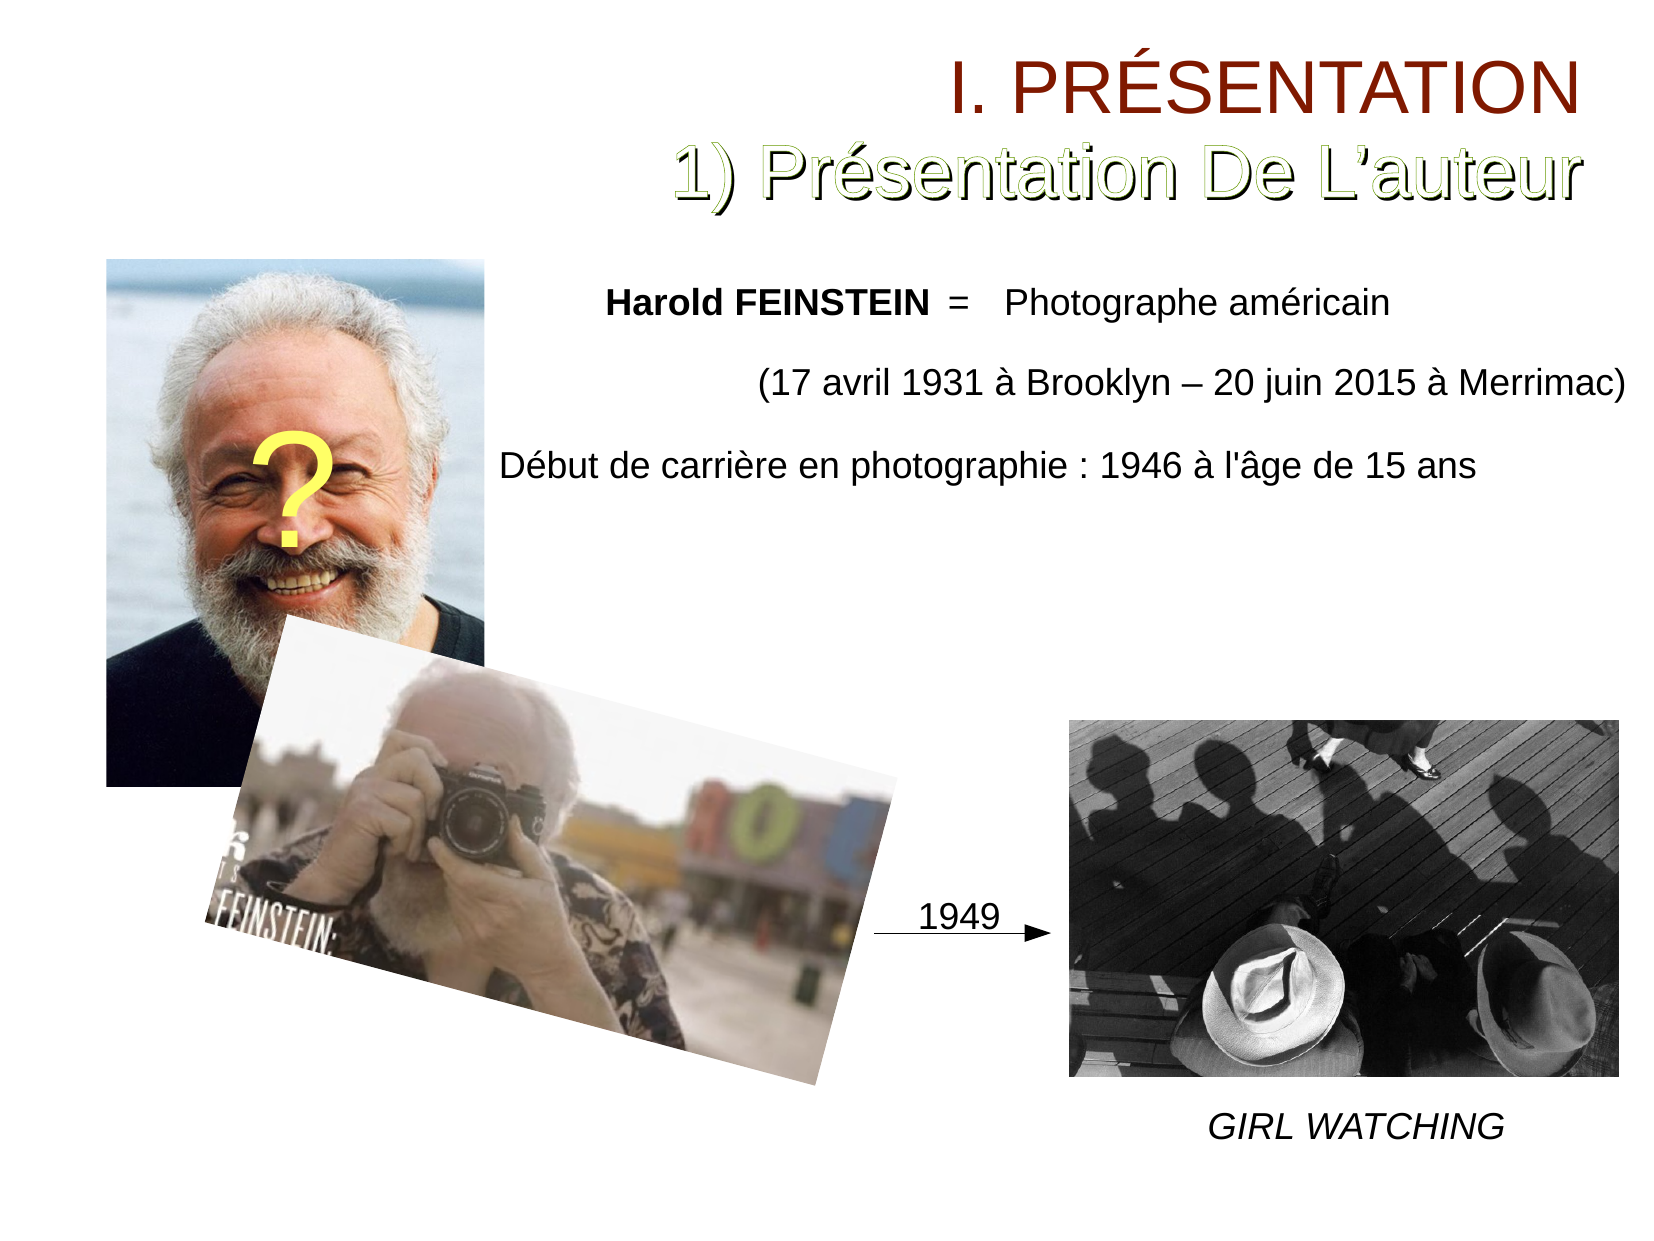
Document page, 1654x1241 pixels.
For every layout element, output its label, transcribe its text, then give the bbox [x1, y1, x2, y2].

text_box Début de carrière en photographie : 1946 à l'âge de 15 ans [484, 437, 1647, 494]
picture [1069, 720, 1619, 1077]
text_box Harold FEINSTEIN [590, 273, 933, 331]
picture [106, 259, 898, 1086]
text_box ? [231, 389, 355, 591]
title I. PRÉSENTATION 1) Présentation de l’auteur [82, 45, 1583, 316]
text_box Photographe américain [989, 273, 1406, 331]
text_box GIRL WATCHING [1192, 1098, 1521, 1156]
text_box 1949 [903, 888, 1016, 945]
text_box = [933, 273, 985, 355]
text_box (17 avril 1931 à Brooklyn – 20 juin 2015 à Merrimac) [742, 354, 1642, 412]
